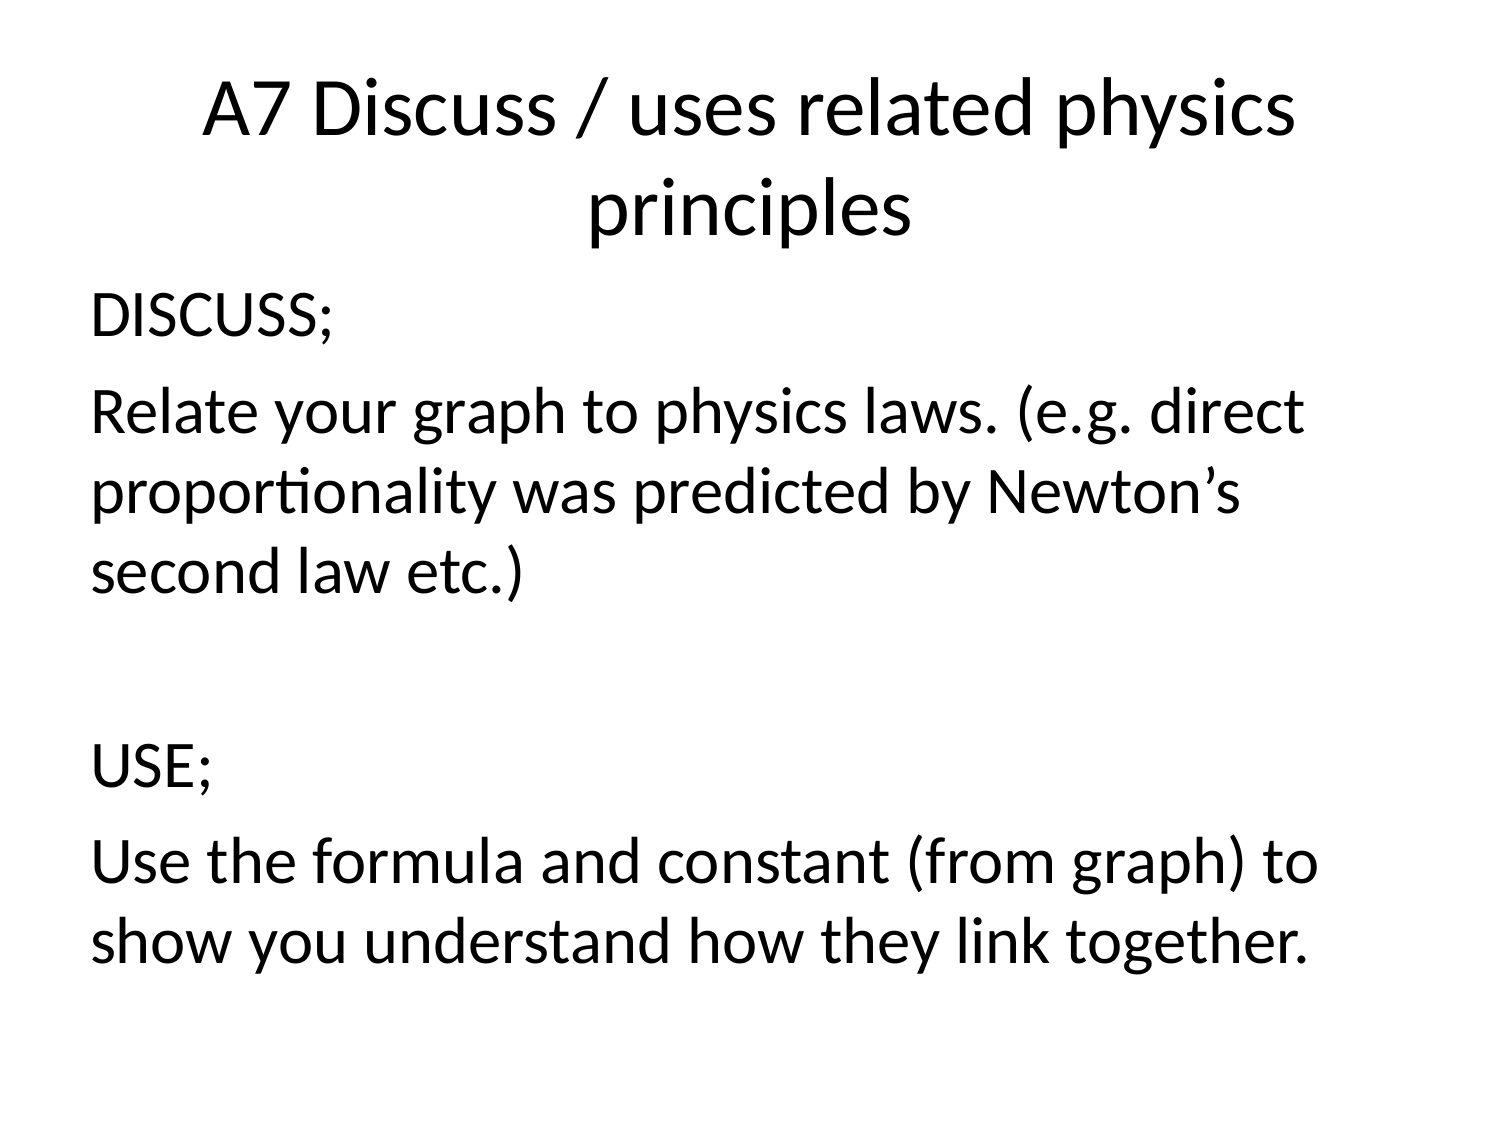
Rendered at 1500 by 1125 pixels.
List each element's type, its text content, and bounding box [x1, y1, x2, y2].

title A7 Discuss / uses related physics principles [75, 45, 1426, 233]
list DISCUSS; Relate your graph to physics laws. (e.g. direct proportionality was predicted by Newton’s second law etc.) USE; Use the formula and constant (from graph) to show you understand how they link together. [75, 262, 1426, 1005]
